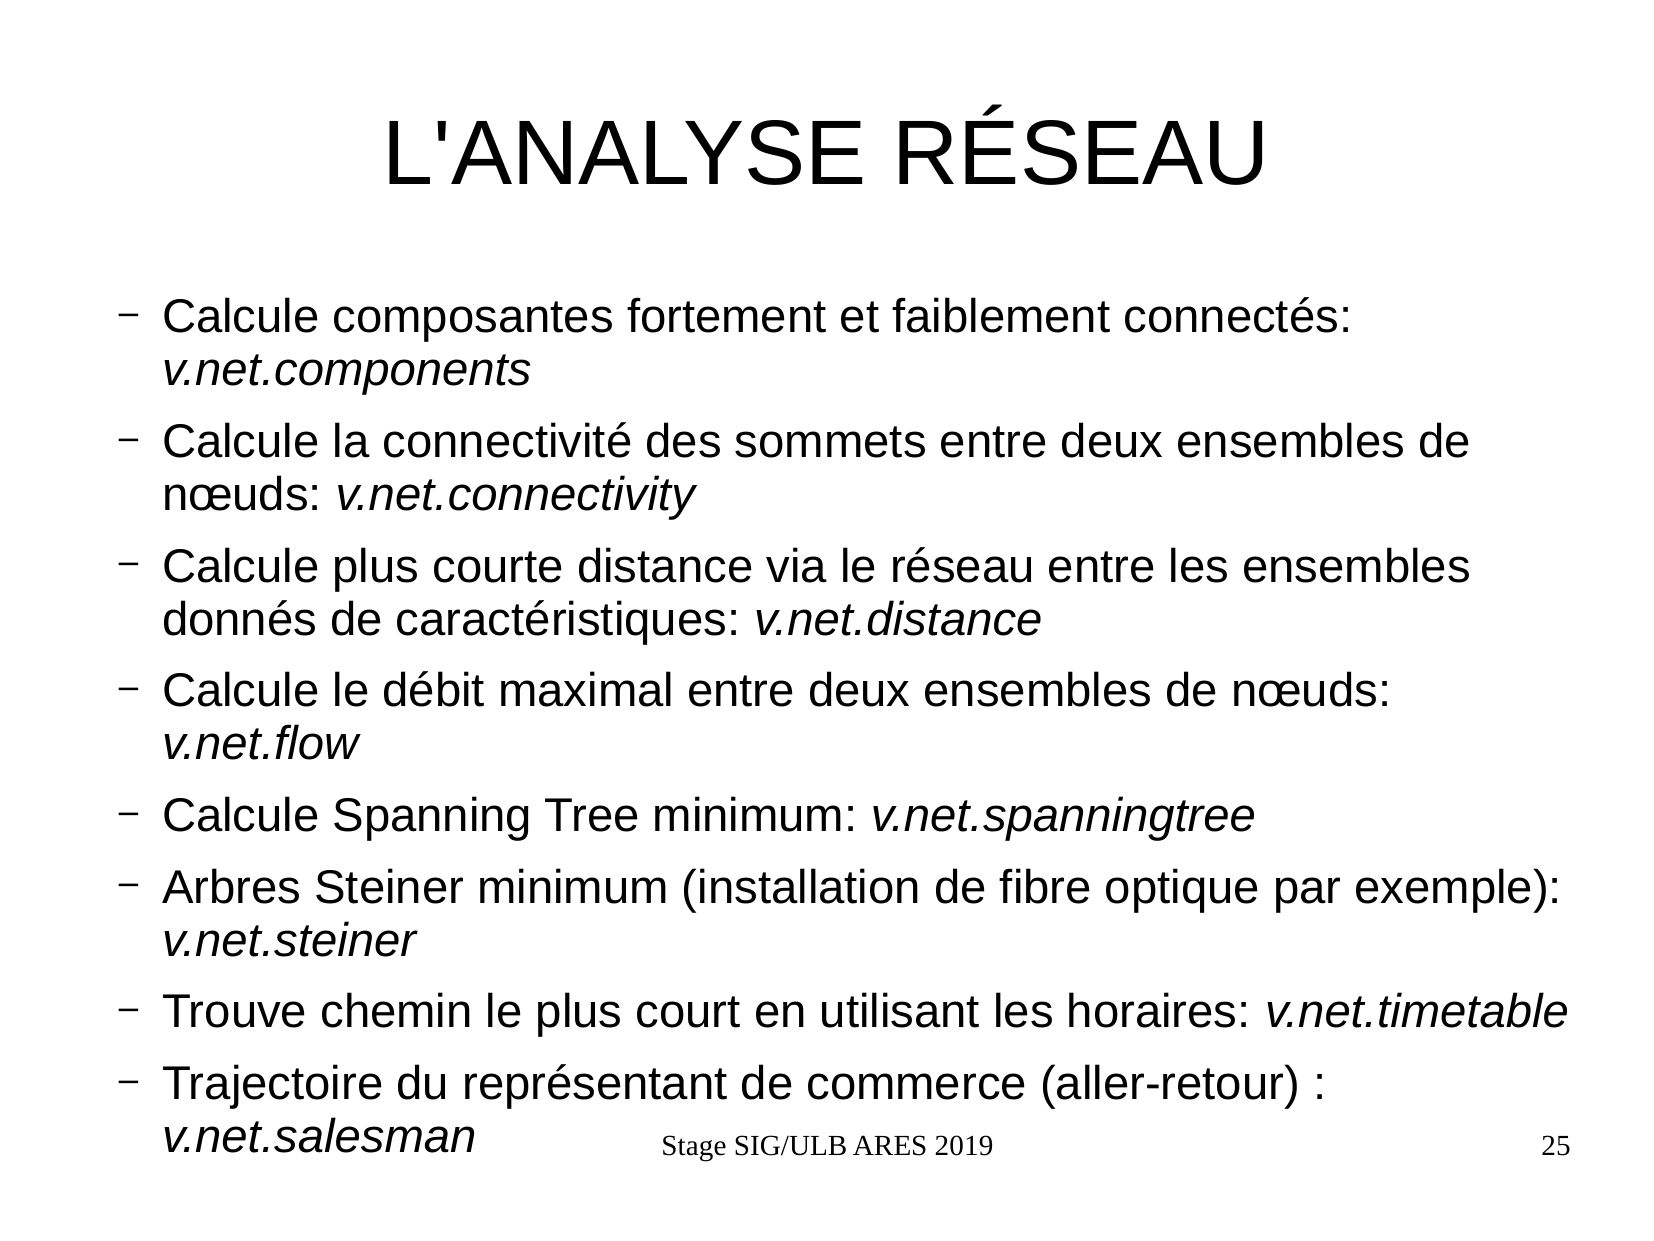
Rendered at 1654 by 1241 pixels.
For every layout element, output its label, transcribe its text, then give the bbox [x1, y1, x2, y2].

list Calcule composantes fortement et faiblement connectés: v.net.components Calcule la connectivité des sommets entre deux ensembles de nœuds: v.net.connectivity Calcule plus courte distance via le réseau entre les ensembles donnés de caractéristiques: v.net.distance Calcule le débit maximal entre deux ensembles de nœuds: v.net.flow Calcule Spanning Tree minimum: v.net.spanningtree Arbres Steiner minimum (installation de fibre optique par exemple): v.net.steiner Trouve chemin le plus court en utilisant les horaires: v.net.timetable Trajectoire du représentant de commerce (aller-retour) : v.net.salesman [47, 290, 1571, 1182]
title L'ANALYSE RÉSEAU [82, 49, 1571, 257]
